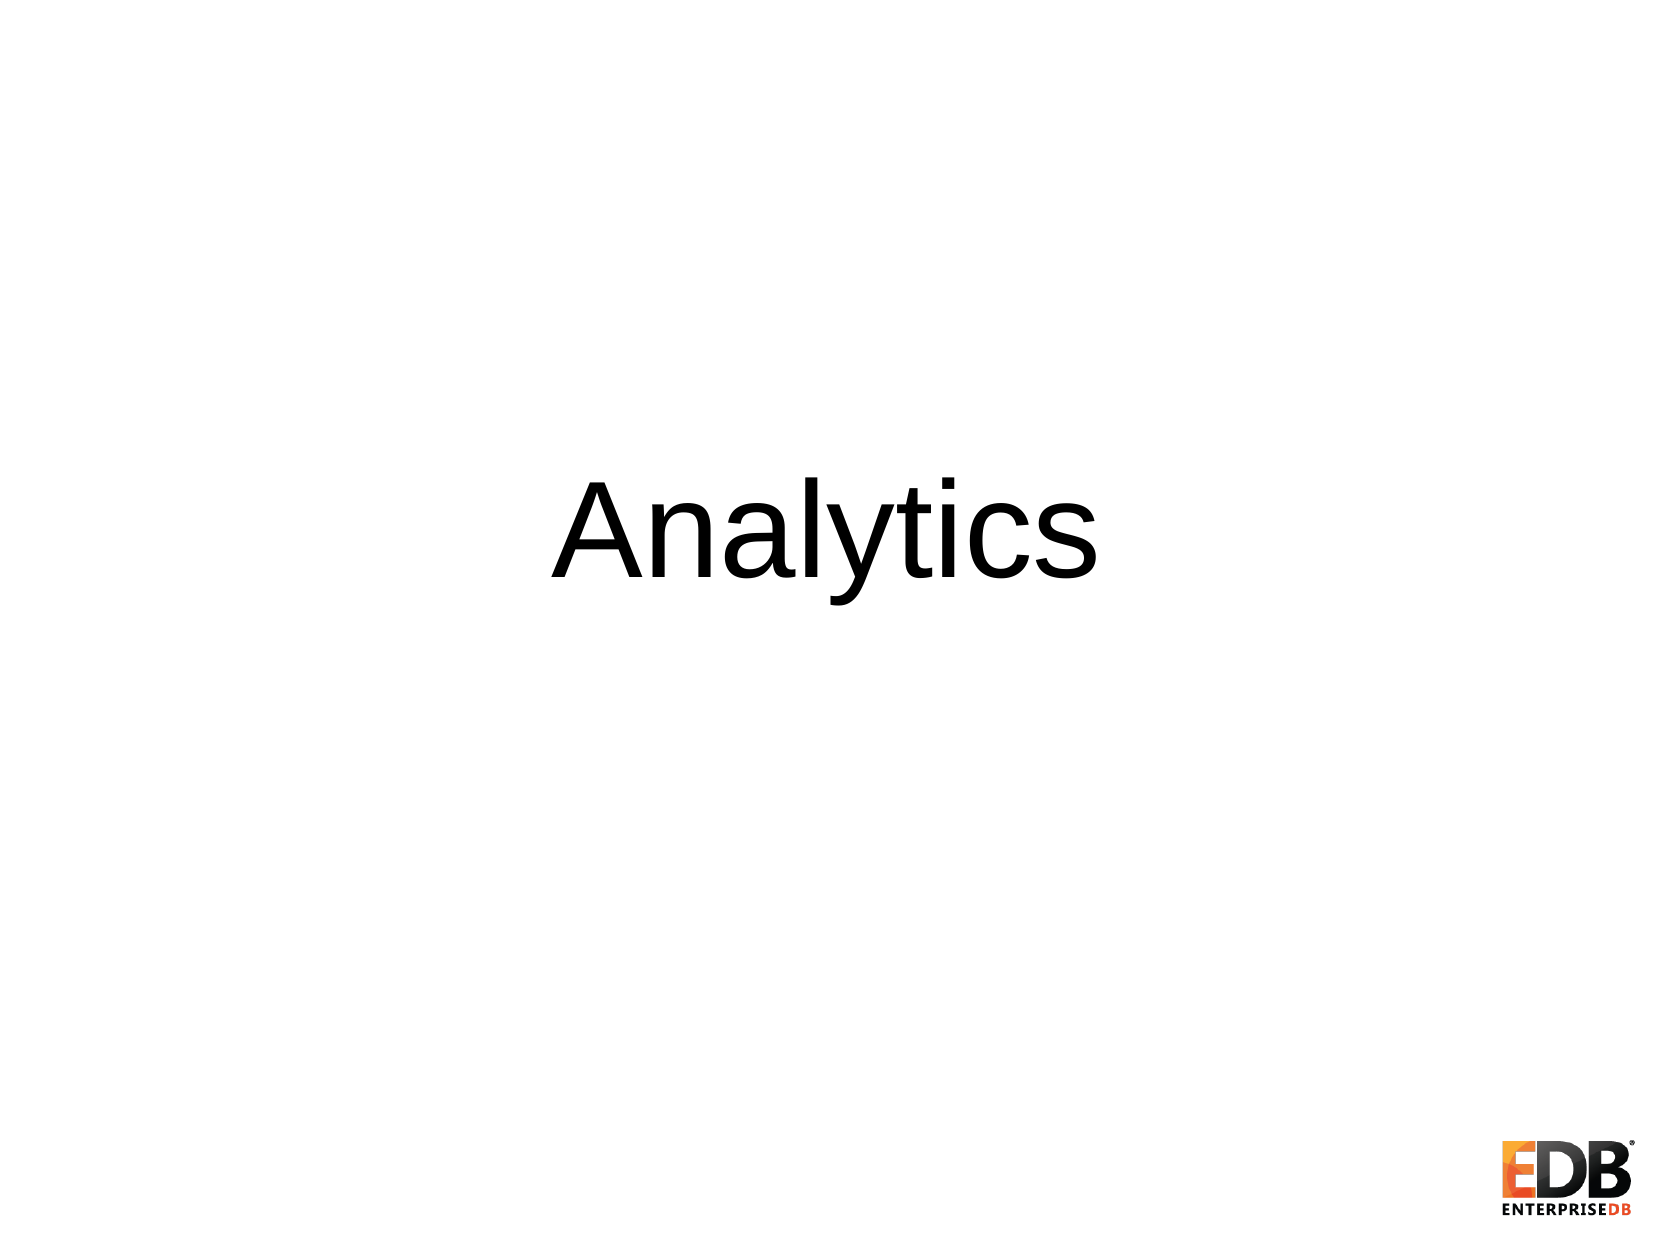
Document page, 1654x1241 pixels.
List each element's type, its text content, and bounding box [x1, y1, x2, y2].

subtitle Analytics [82, 49, 1571, 1010]
picture [1500, 1136, 1636, 1216]
